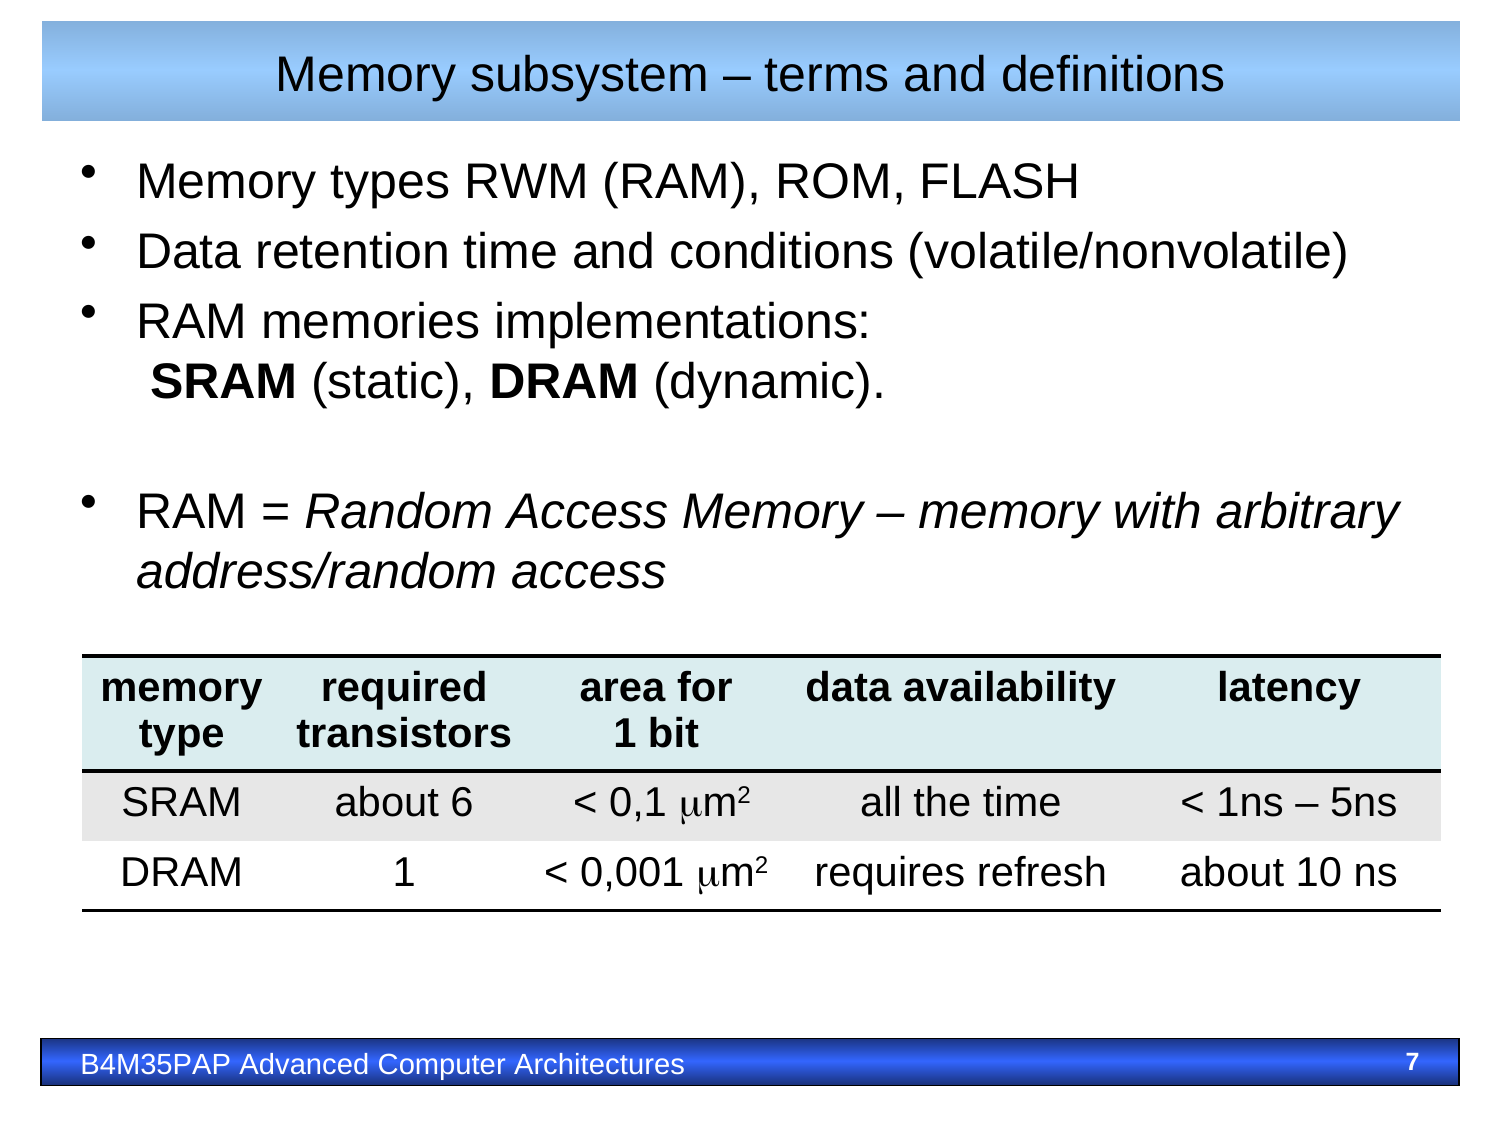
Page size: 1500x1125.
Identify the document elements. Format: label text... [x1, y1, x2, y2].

table_header required transistors [281, 658, 527, 769]
table_cell DRAM [82, 841, 281, 909]
table_header area for 1 bit [527, 658, 785, 769]
table_cell < 0,1 m2 [527, 773, 785, 841]
title Memory subsystem – terms and definitions [42, 21, 1460, 121]
table_cell about 10 ns [1137, 841, 1441, 909]
table_cell all the time [785, 773, 1137, 841]
list Memory types RWM (RAM), ROM, FLASH Data retention time and conditions (volatile/nonvolatile) RAM memories implementations: SRAM (static), DRAM (dynamic). RAM = Random Access Memory – memory with arbitrary address/random access [64, 140, 1436, 1018]
table_header memory type [82, 658, 281, 769]
table_cell requires refresh [785, 841, 1137, 909]
table_cell < 0,001 m2 [527, 841, 785, 909]
table_cell 1 [281, 841, 527, 909]
table_cell SRAM [82, 773, 281, 841]
table_cell < 1ns – 5ns [1137, 773, 1441, 841]
table_cell about 6 [281, 773, 527, 841]
table_header latency [1137, 658, 1441, 769]
table_header data availability [785, 658, 1137, 769]
